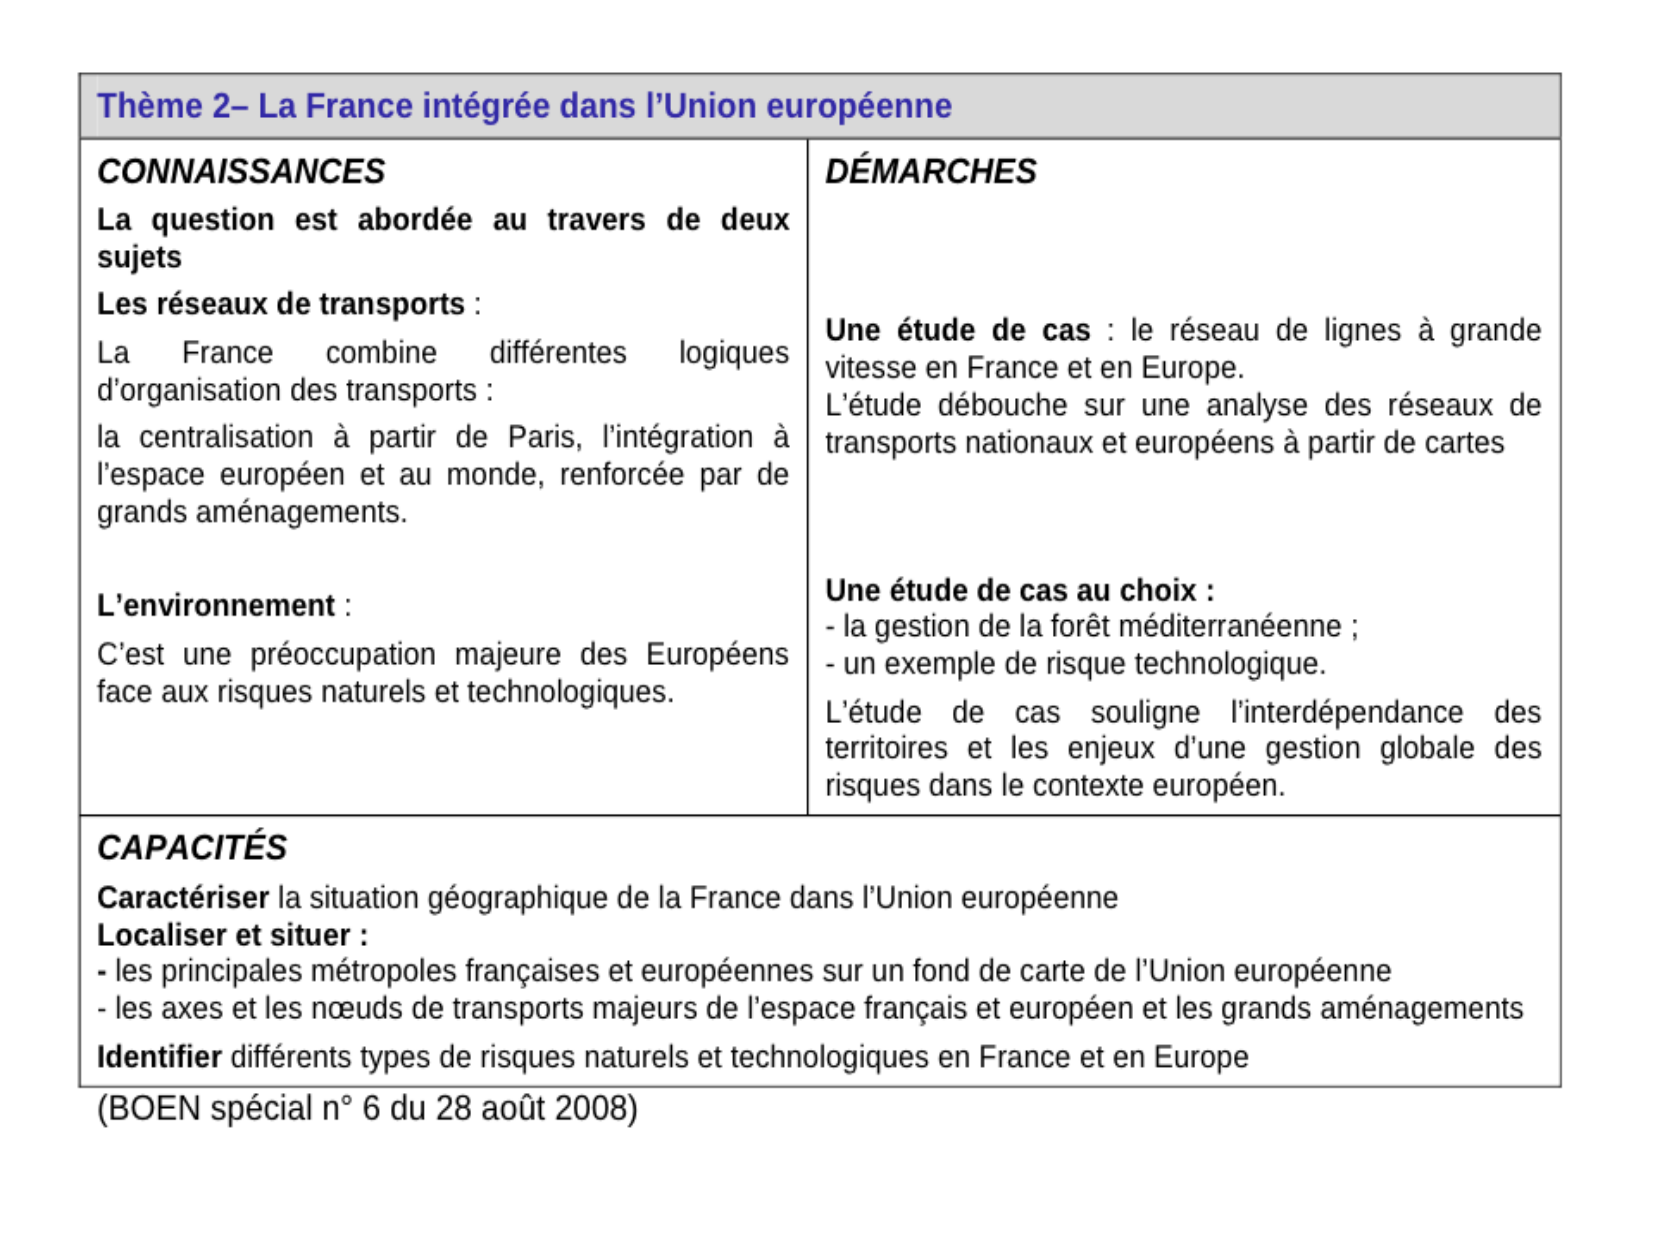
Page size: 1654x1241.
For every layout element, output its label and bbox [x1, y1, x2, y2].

picture [59, 58, 1595, 1152]
